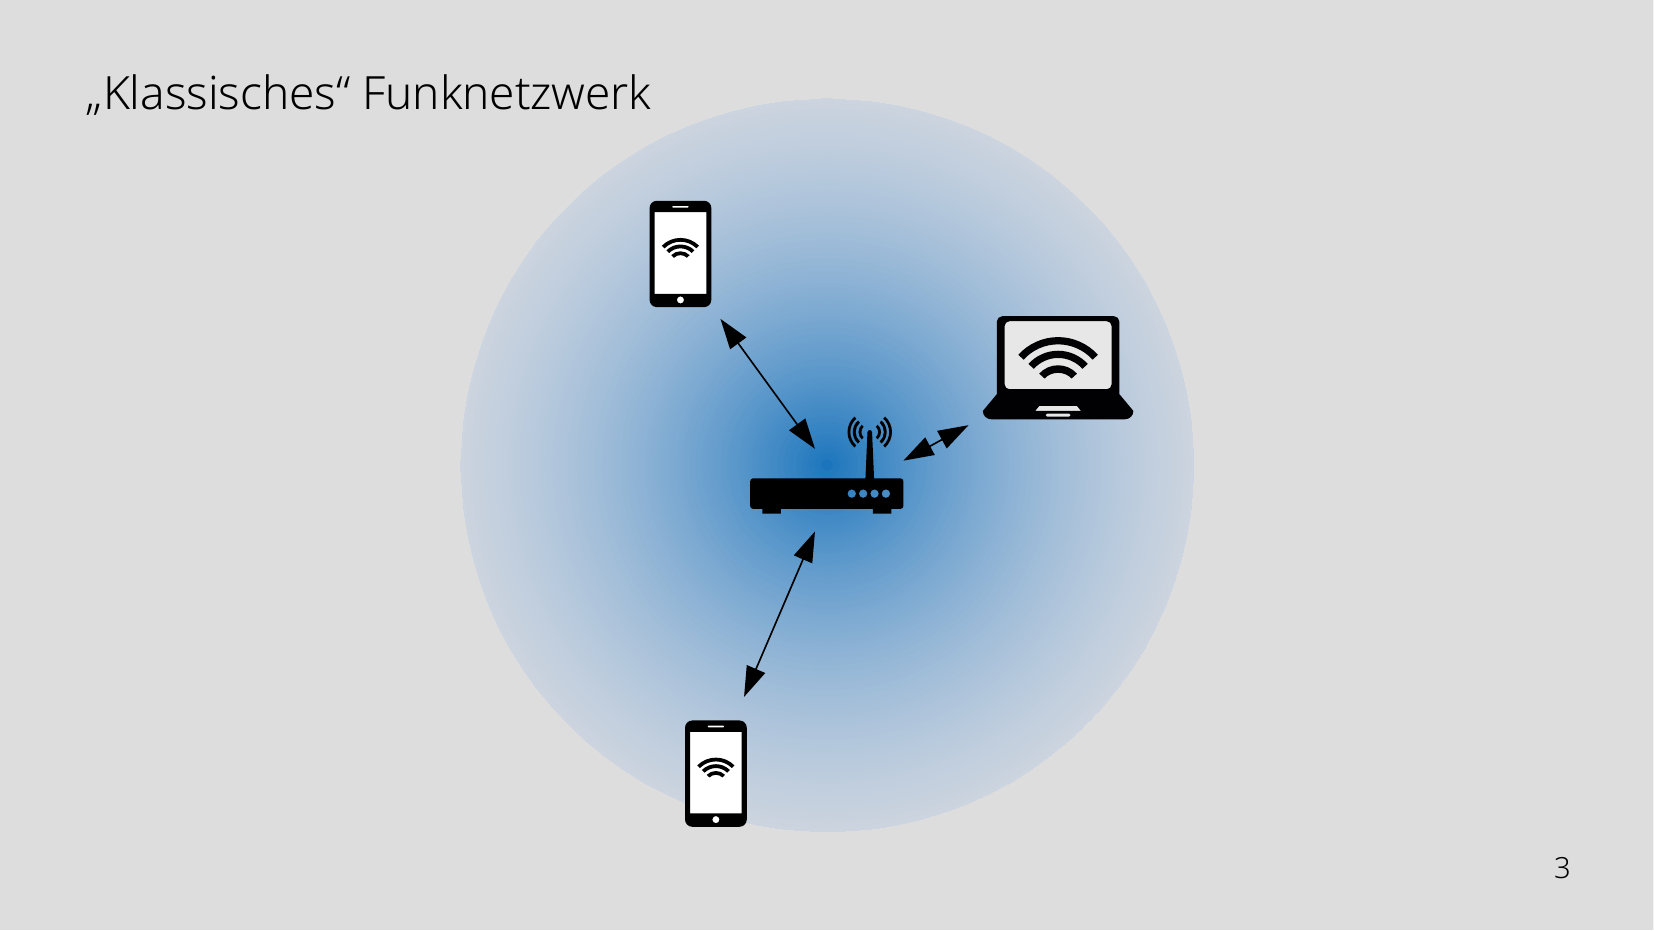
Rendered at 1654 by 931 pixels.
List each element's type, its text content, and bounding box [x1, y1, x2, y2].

text_box „Klassisches“ Funknetzwerk [70, 53, 677, 122]
picture [649, 200, 712, 308]
picture [685, 720, 747, 827]
text_box [460, 98, 1193, 832]
picture [982, 316, 1134, 420]
picture [750, 416, 904, 514]
